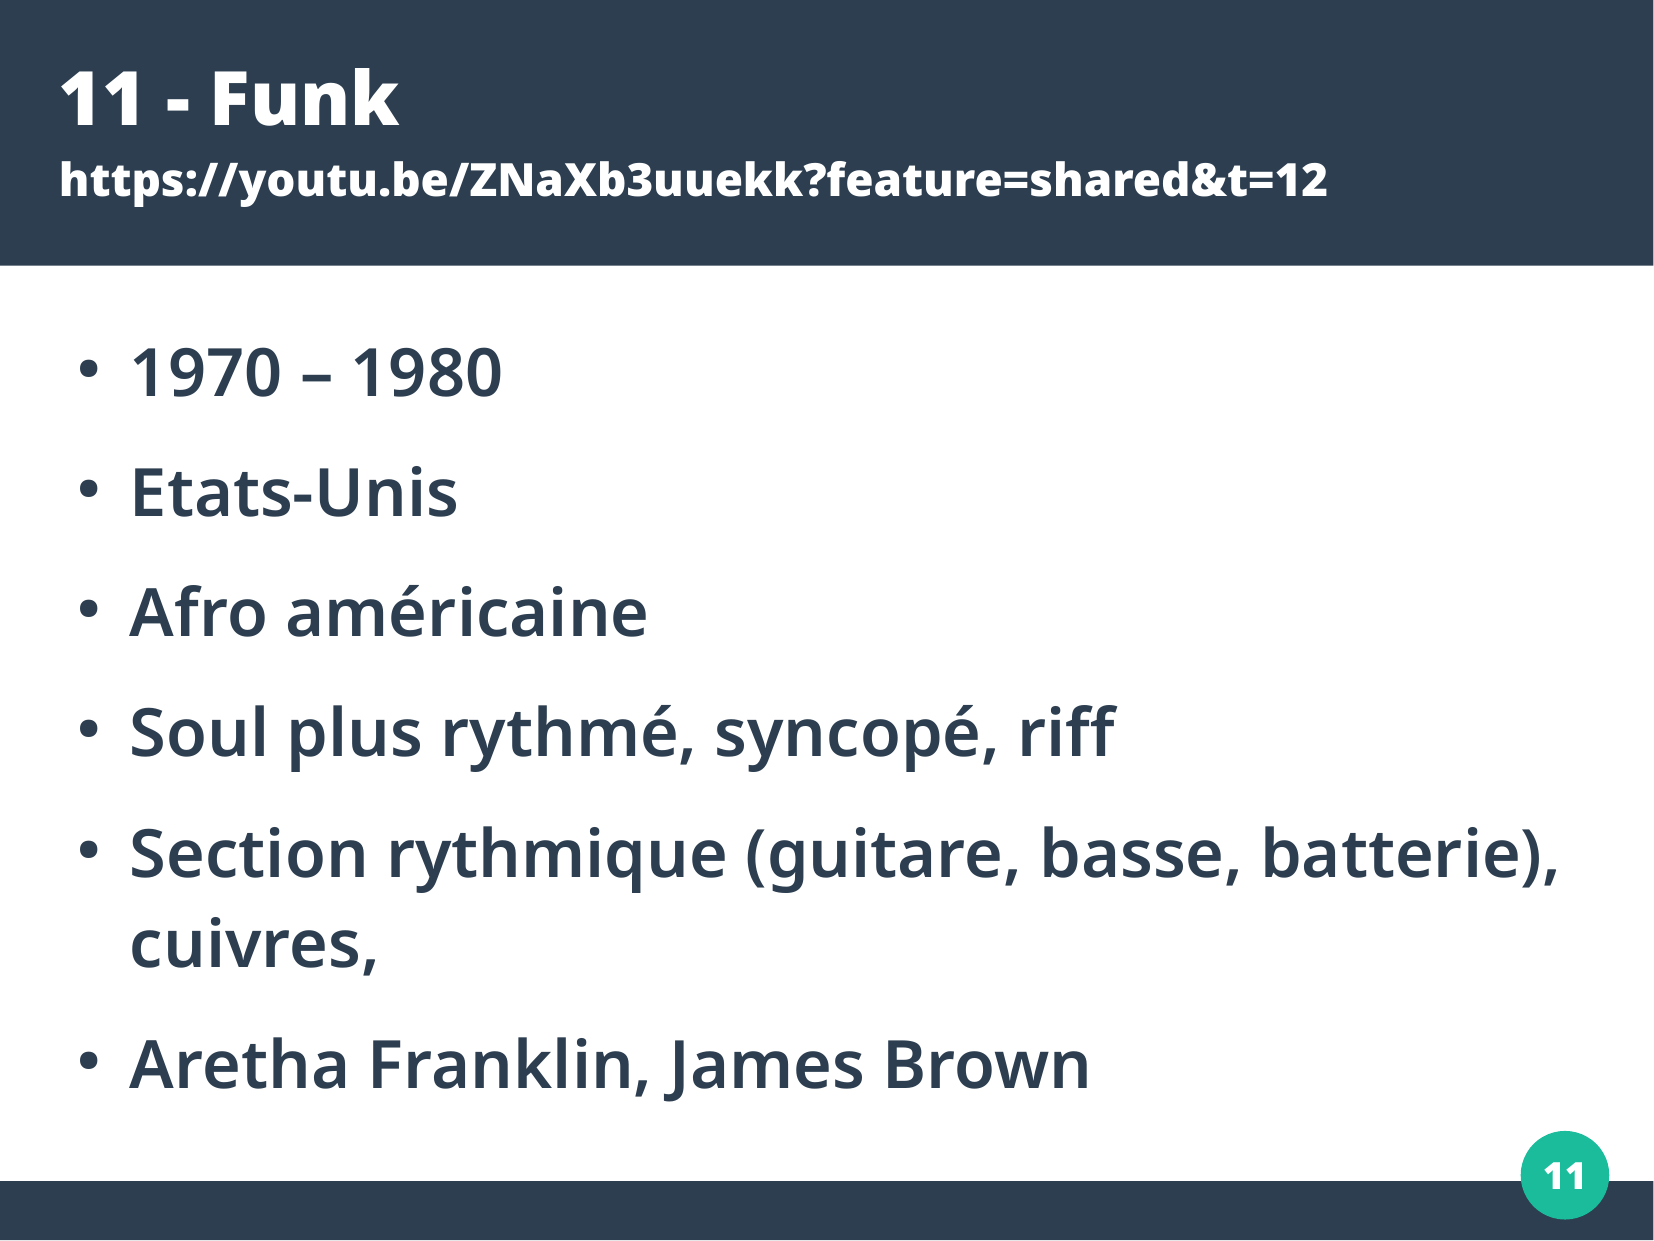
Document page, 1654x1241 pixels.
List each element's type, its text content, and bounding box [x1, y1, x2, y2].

list 1970 – 1980 Etats-Unis Afro américaine Soul plus rythmé, syncopé, riff Section rythmique (guitare, basse, batterie), cuivres, Aretha Franklin, James Brown [59, 324, 1595, 1152]
title 11 - Funk https://youtu.be/ZNaXb3uuekk?feature=shared&t=12 [59, 49, 1595, 207]
